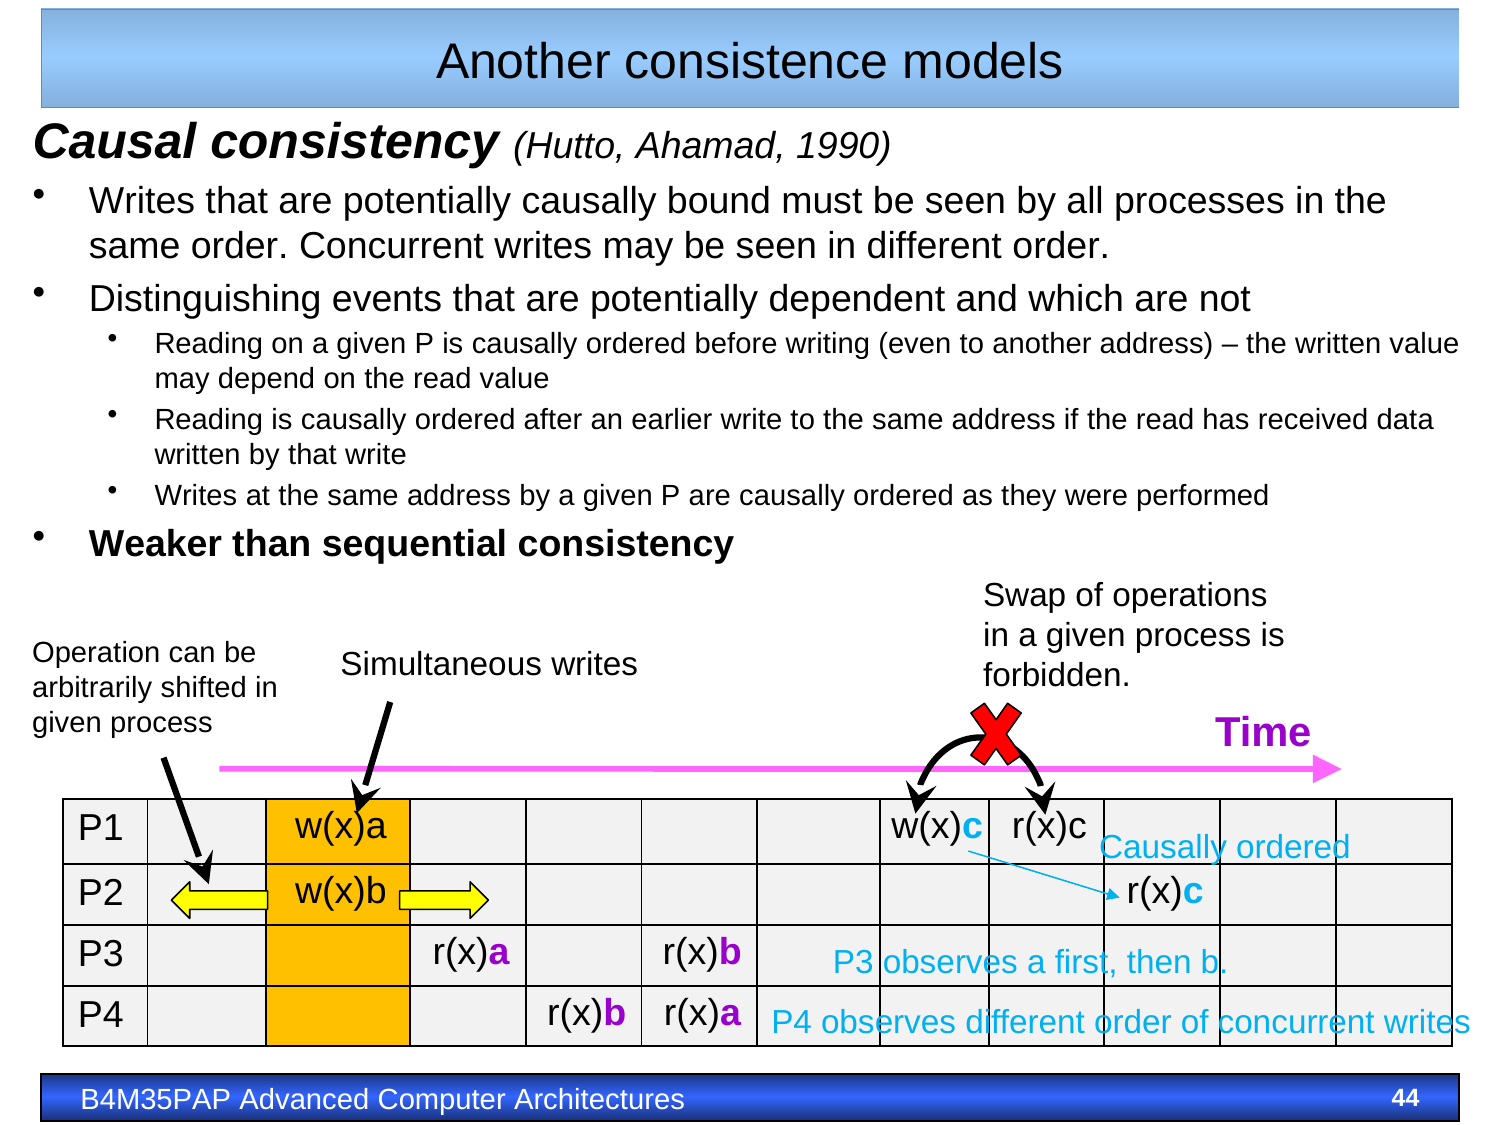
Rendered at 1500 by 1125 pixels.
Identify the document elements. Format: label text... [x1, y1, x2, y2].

table_cell [267, 987, 409, 1045]
table_header [642, 800, 756, 863]
table_cell r(x)a [411, 926, 525, 985]
table_header r(x)c [1073, 820, 1084, 836]
table_cell r(x)a [642, 987, 756, 1045]
table_cell [267, 926, 409, 985]
table_cell r(x)b [642, 926, 756, 985]
table_header [148, 800, 200, 863]
table_cell [990, 926, 1103, 932]
table_cell [881, 865, 988, 924]
text_box P3 observes a first, then b. [818, 932, 1263, 988]
table_cell [881, 926, 988, 932]
table_cell [527, 926, 641, 985]
text_box [163, 757, 209, 885]
table_cell [642, 865, 756, 924]
table_cell w(x)b [267, 865, 409, 924]
table_cell [1017, 865, 1103, 892]
table_header r(x)c [990, 800, 1103, 863]
table_header w(x)c [881, 800, 988, 863]
table_header [1221, 800, 1335, 818]
table_cell [527, 865, 641, 924]
table_cell [411, 865, 525, 924]
table_cell P4 [64, 987, 147, 1045]
table_cell [881, 988, 988, 993]
text_box Simultaneous writes [325, 635, 661, 690]
table_cell [411, 987, 525, 1045]
title Another consistence models [41, 8, 1459, 108]
text_box Causally ordered [1084, 818, 1476, 873]
text_box Time [1200, 697, 1327, 763]
text_box P4 observes different order of concurrent writes [756, 993, 1488, 1048]
table_cell [148, 865, 265, 924]
table_cell [758, 865, 879, 924]
text_box [970, 703, 1022, 765]
table_header [1105, 800, 1219, 818]
table_cell P3 [64, 926, 147, 985]
list Causal consistency (Hutto, Ahamad, 1990) Writes that are potentially causally bound must be seen by all processes in the same order. Concurrent writes may be seen in different order. Distinguishing events that are potentially dependent and which are not Reading on a given P is causally ordered before writing (even to another address) – the written value may depend on the read value Reading is causally ordered after an earlier write to the same address if the read has received data written by that write Writes at the same address by a given P are causally ordered as they were performed Weaker than sequential consistency [17, 101, 1500, 928]
table_cell [1337, 873, 1451, 924]
table_cell [148, 926, 265, 985]
table_cell [1221, 926, 1335, 985]
table_header [1337, 800, 1451, 818]
table_cell [1337, 987, 1451, 993]
table_cell r(x)b [527, 987, 641, 1045]
table_cell [990, 988, 1103, 993]
text_box Swap of operations in a given process is forbidden. [968, 565, 1303, 701]
table_cell [990, 865, 1103, 924]
table_header [180, 800, 265, 863]
table_cell P2 [64, 865, 147, 924]
table_cell [758, 987, 879, 993]
text_box [171, 881, 268, 919]
table_cell [1337, 926, 1451, 985]
table_cell [1221, 873, 1335, 924]
text_box [399, 881, 489, 919]
text_box Operation can be arbitrarily shifted in given process [17, 626, 312, 747]
table_header [758, 800, 879, 863]
table_cell [1105, 926, 1219, 932]
table_header P1 [64, 800, 147, 863]
text_box [219, 701, 924, 814]
table_header [411, 800, 525, 863]
table_cell r(x)c [1105, 873, 1219, 924]
text_box [968, 851, 1120, 898]
table_cell [758, 926, 879, 985]
table_header [527, 800, 641, 863]
table_cell [148, 987, 265, 1045]
table_header w(x)a [267, 800, 409, 863]
table_cell [1105, 988, 1219, 993]
table_cell [1221, 987, 1335, 993]
